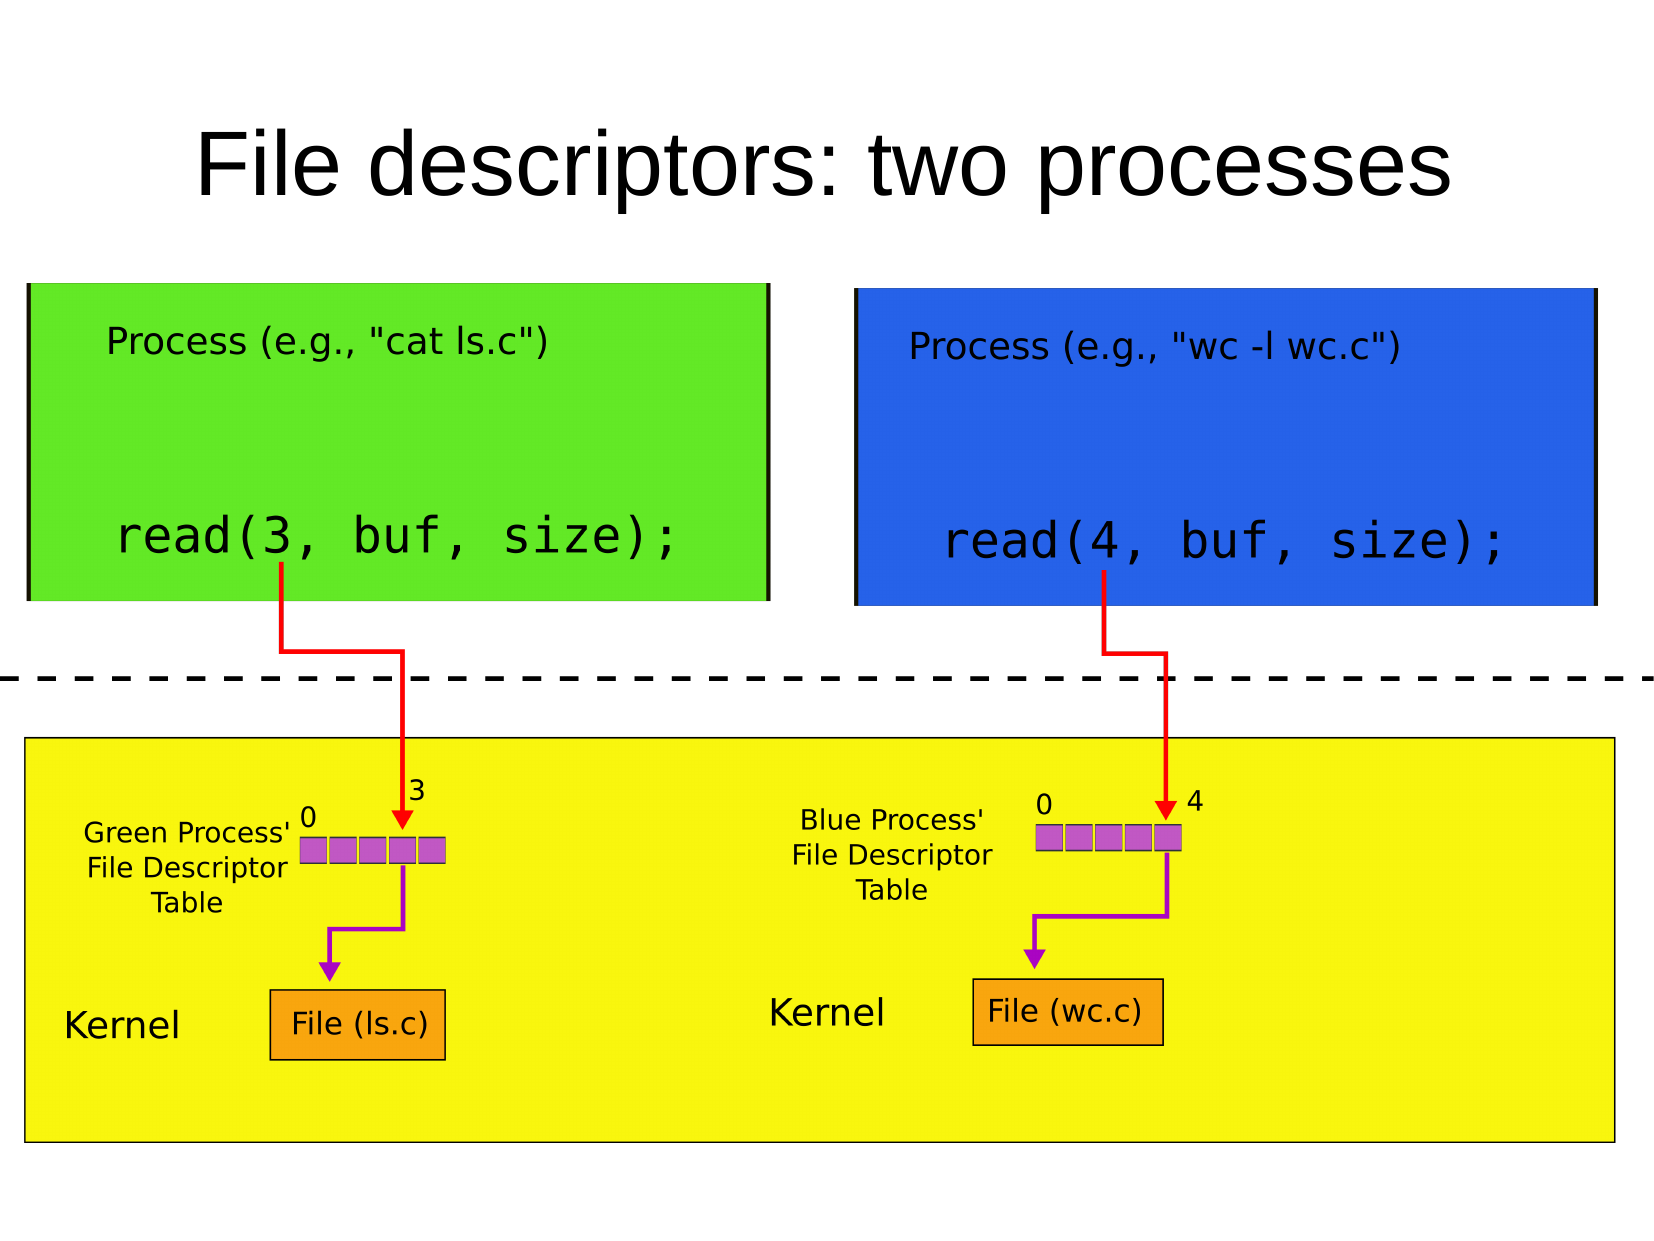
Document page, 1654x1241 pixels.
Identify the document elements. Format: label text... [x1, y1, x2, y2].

picture [0, 283, 1654, 1143]
title File descriptors: two processes [75, 55, 1575, 263]
